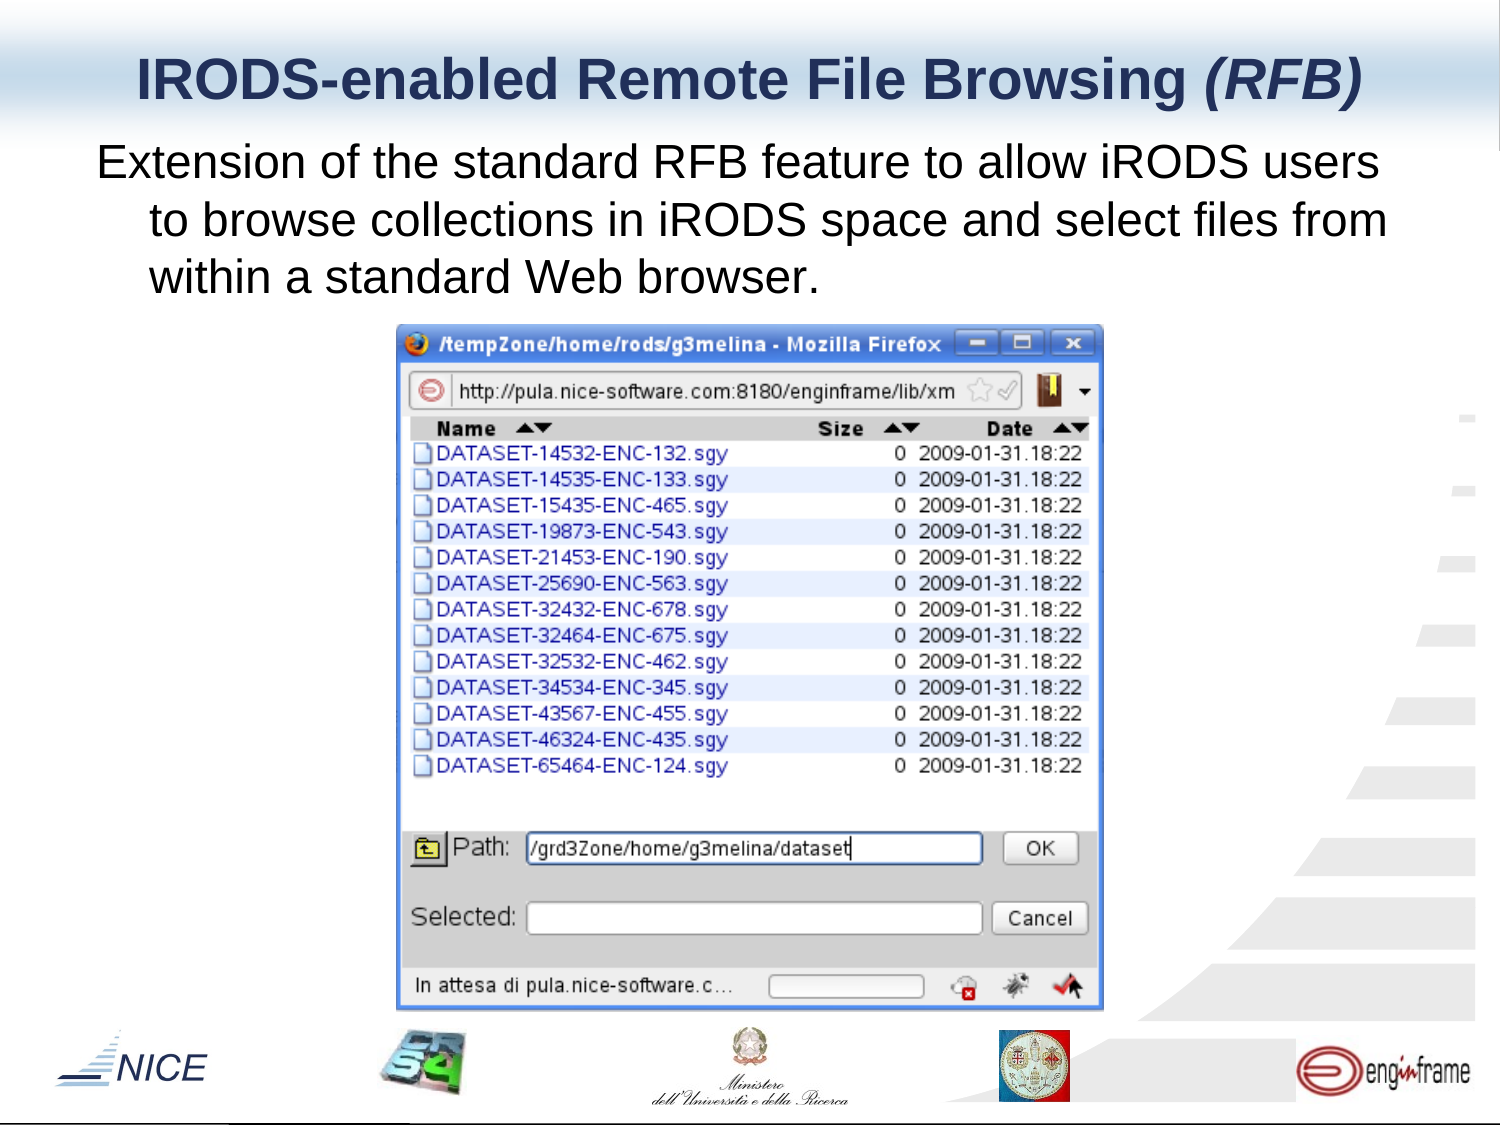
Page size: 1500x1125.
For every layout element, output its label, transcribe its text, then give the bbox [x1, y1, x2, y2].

text_box Extension of the standard RFB feature to allow iRODS users to browse collections in iRODS space and select files from within a standard Web browser. [81, 123, 1419, 325]
picture [652, 1027, 848, 1105]
picture [999, 1030, 1070, 1102]
text_box IRODS-enabled Remote File Browsing (RFB) [1, 1, 1499, 152]
picture [377, 1028, 467, 1096]
picture [396, 324, 1104, 1012]
picture [999, 1092, 1011, 1102]
picture [0, 0, 1500, 153]
picture [1296, 1035, 1477, 1104]
